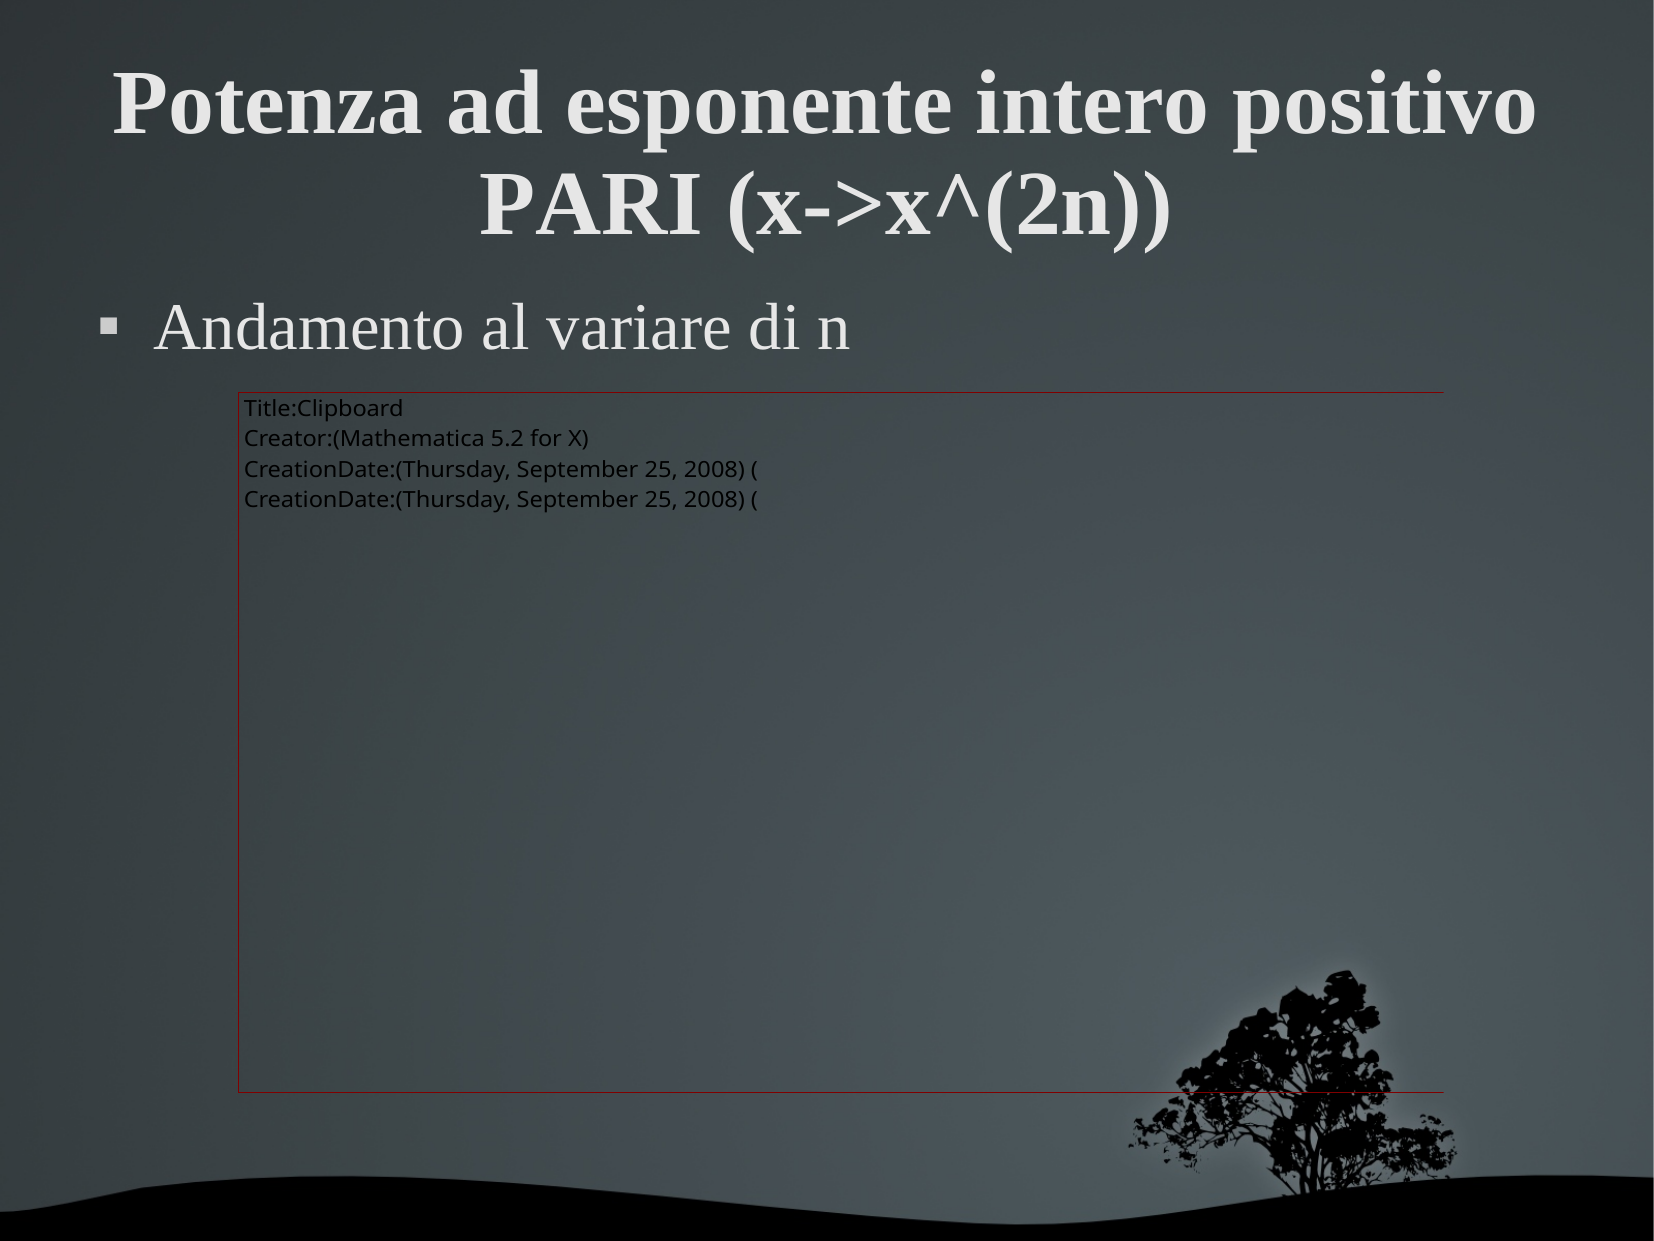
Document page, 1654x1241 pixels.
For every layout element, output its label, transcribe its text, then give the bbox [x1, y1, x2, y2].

title Potenza ad esponente intero positivo PARI (x->x^(2n)) [82, 33, 1571, 273]
list Andamento al variare di n [82, 290, 1571, 1109]
picture [0, 0, 1654, 1241]
